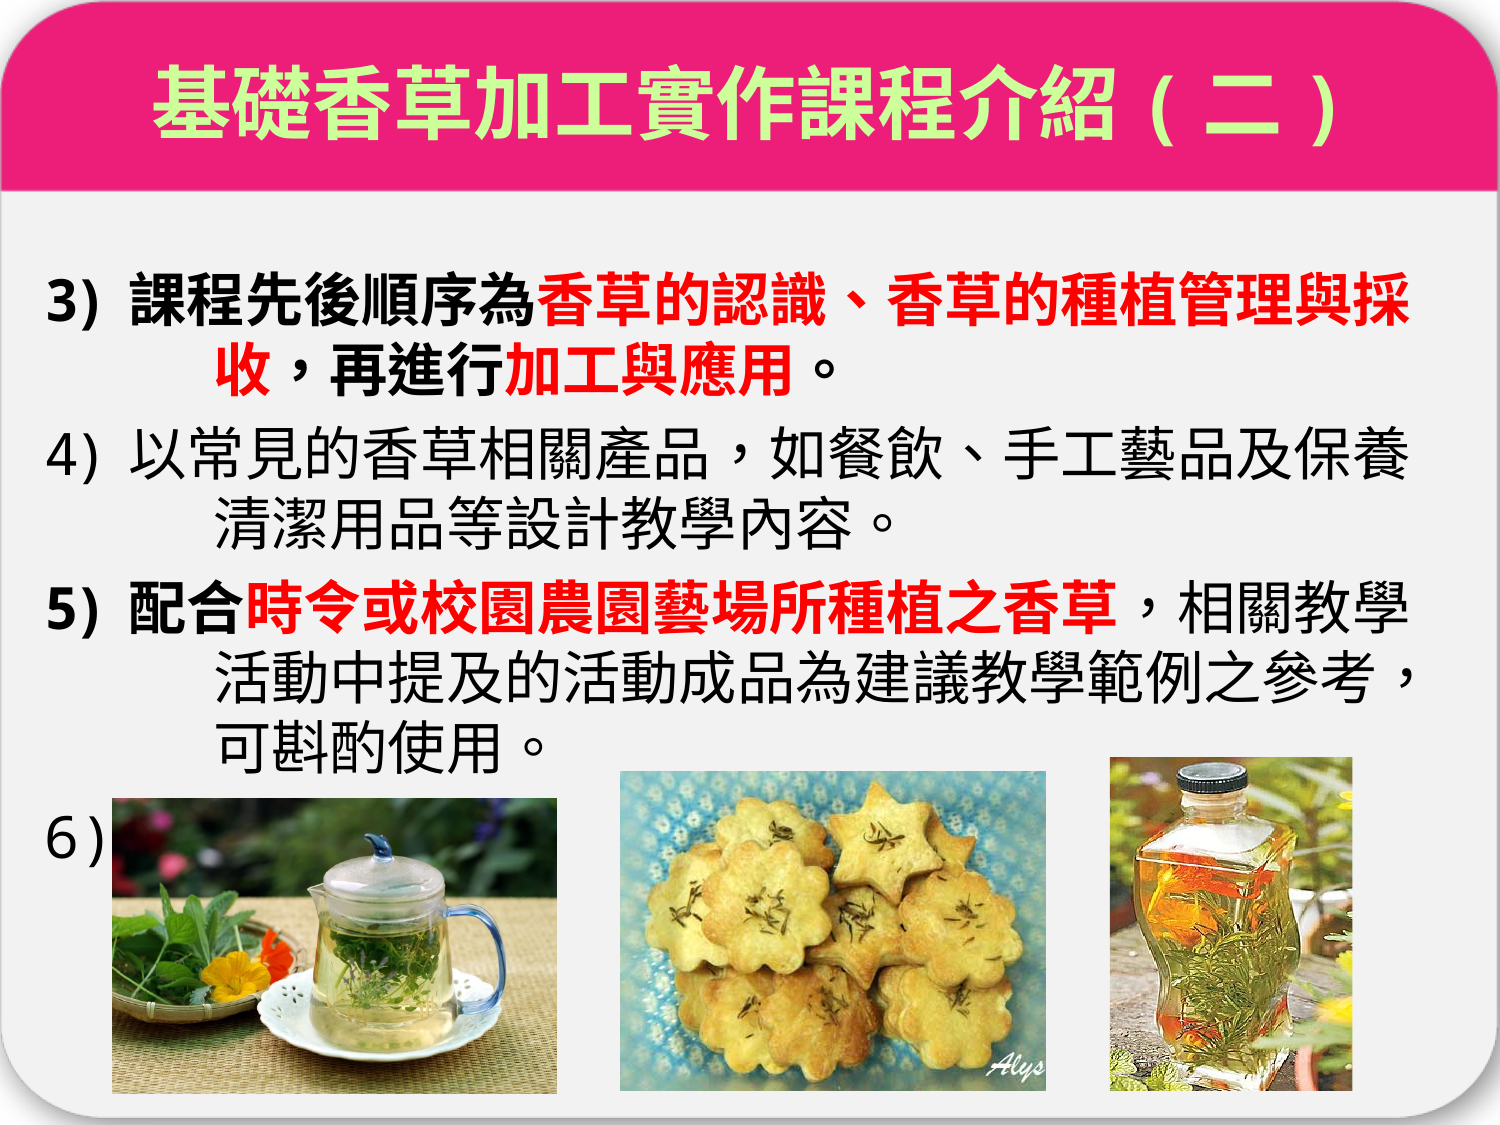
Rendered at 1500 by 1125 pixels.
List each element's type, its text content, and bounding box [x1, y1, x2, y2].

picture [112, 798, 557, 1094]
list 課程先後順序為香草的認識、香草的種植管理與採收，再進行加工與應用。 以常見的香草相關產品，如餐飲、手工藝品及保養清潔用品等設計教學內容。 配合時令或校園農園藝場所種植之香草，相關教學活動中提及的活動成品為建議教學範例之參考，可斟酌使用。 [29, 255, 1483, 1125]
picture [620, 771, 1046, 1091]
title 基礎香草加工實作課程介紹(二) [75, 7, 1426, 195]
picture [0, 0, 1500, 1125]
picture [1110, 757, 1353, 1091]
